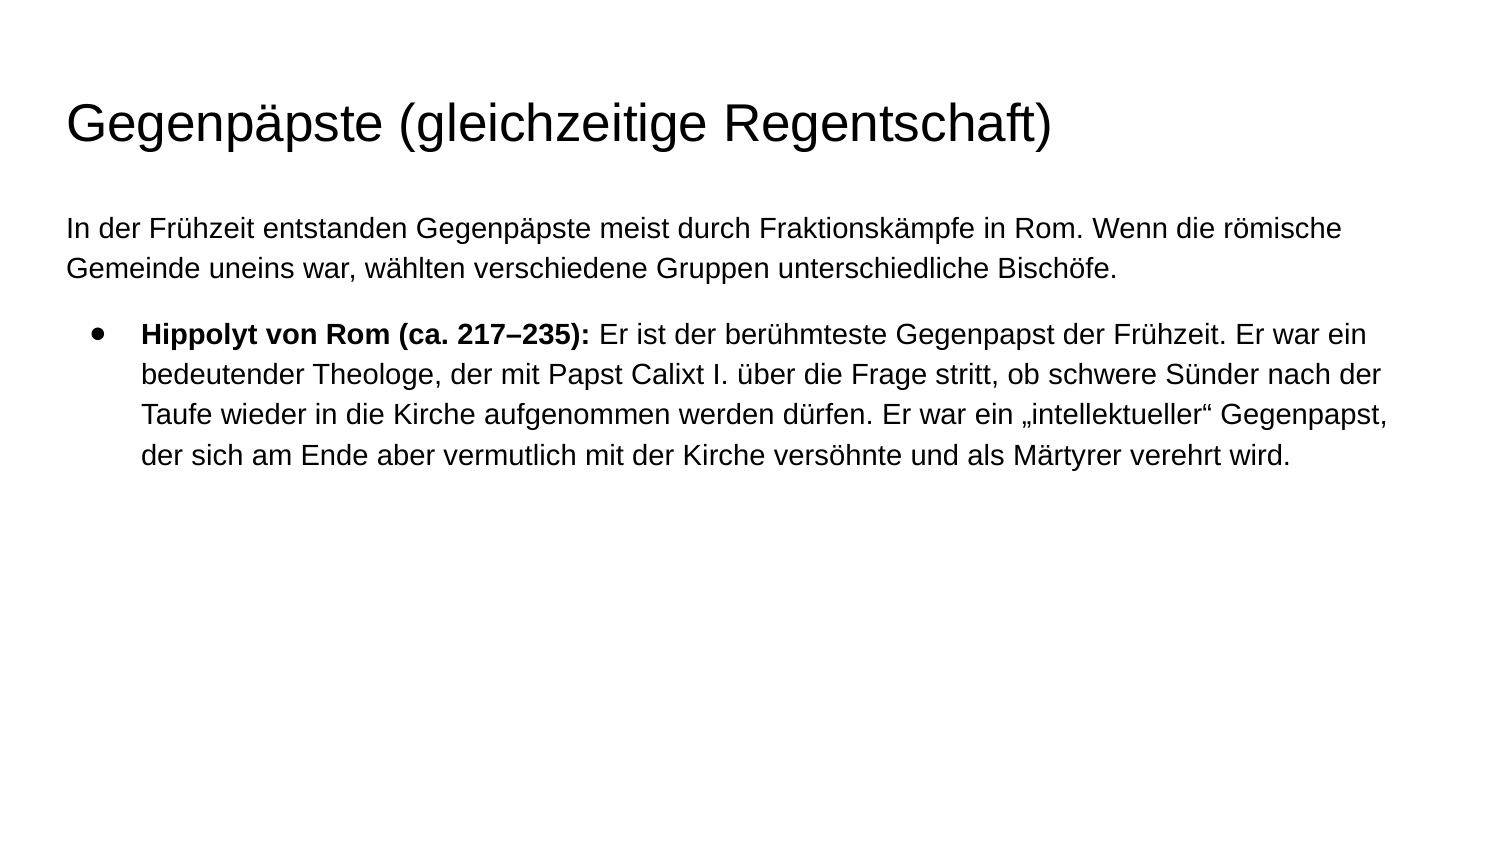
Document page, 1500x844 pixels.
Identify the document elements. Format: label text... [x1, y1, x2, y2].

list In der Frühzeit entstanden Gegenpäpste meist durch Fraktionskämpfe in Rom. Wenn die römische Gemeinde uneins war, wählten verschiedene Gruppen unterschiedliche Bischöfe. Hippolyt von Rom (ca. 217–235): Er ist der berühmteste Gegenpapst der Frühzeit. Er war ein bedeutender Theologe, der mit Papst Calixt I. über die Frage stritt, ob schwere Sünder nach der Taufe wieder in die Kirche aufgenommen werden dürfen. Er war ein „intellektueller“ Gegenpapst, der sich am Ende aber vermutlich mit der Kirche versöhnte und als Märtyrer verehrt wird. [51, 189, 1449, 750]
title Gegenpäpste (gleichzeitige Regentschaft) [51, 72, 1449, 167]
